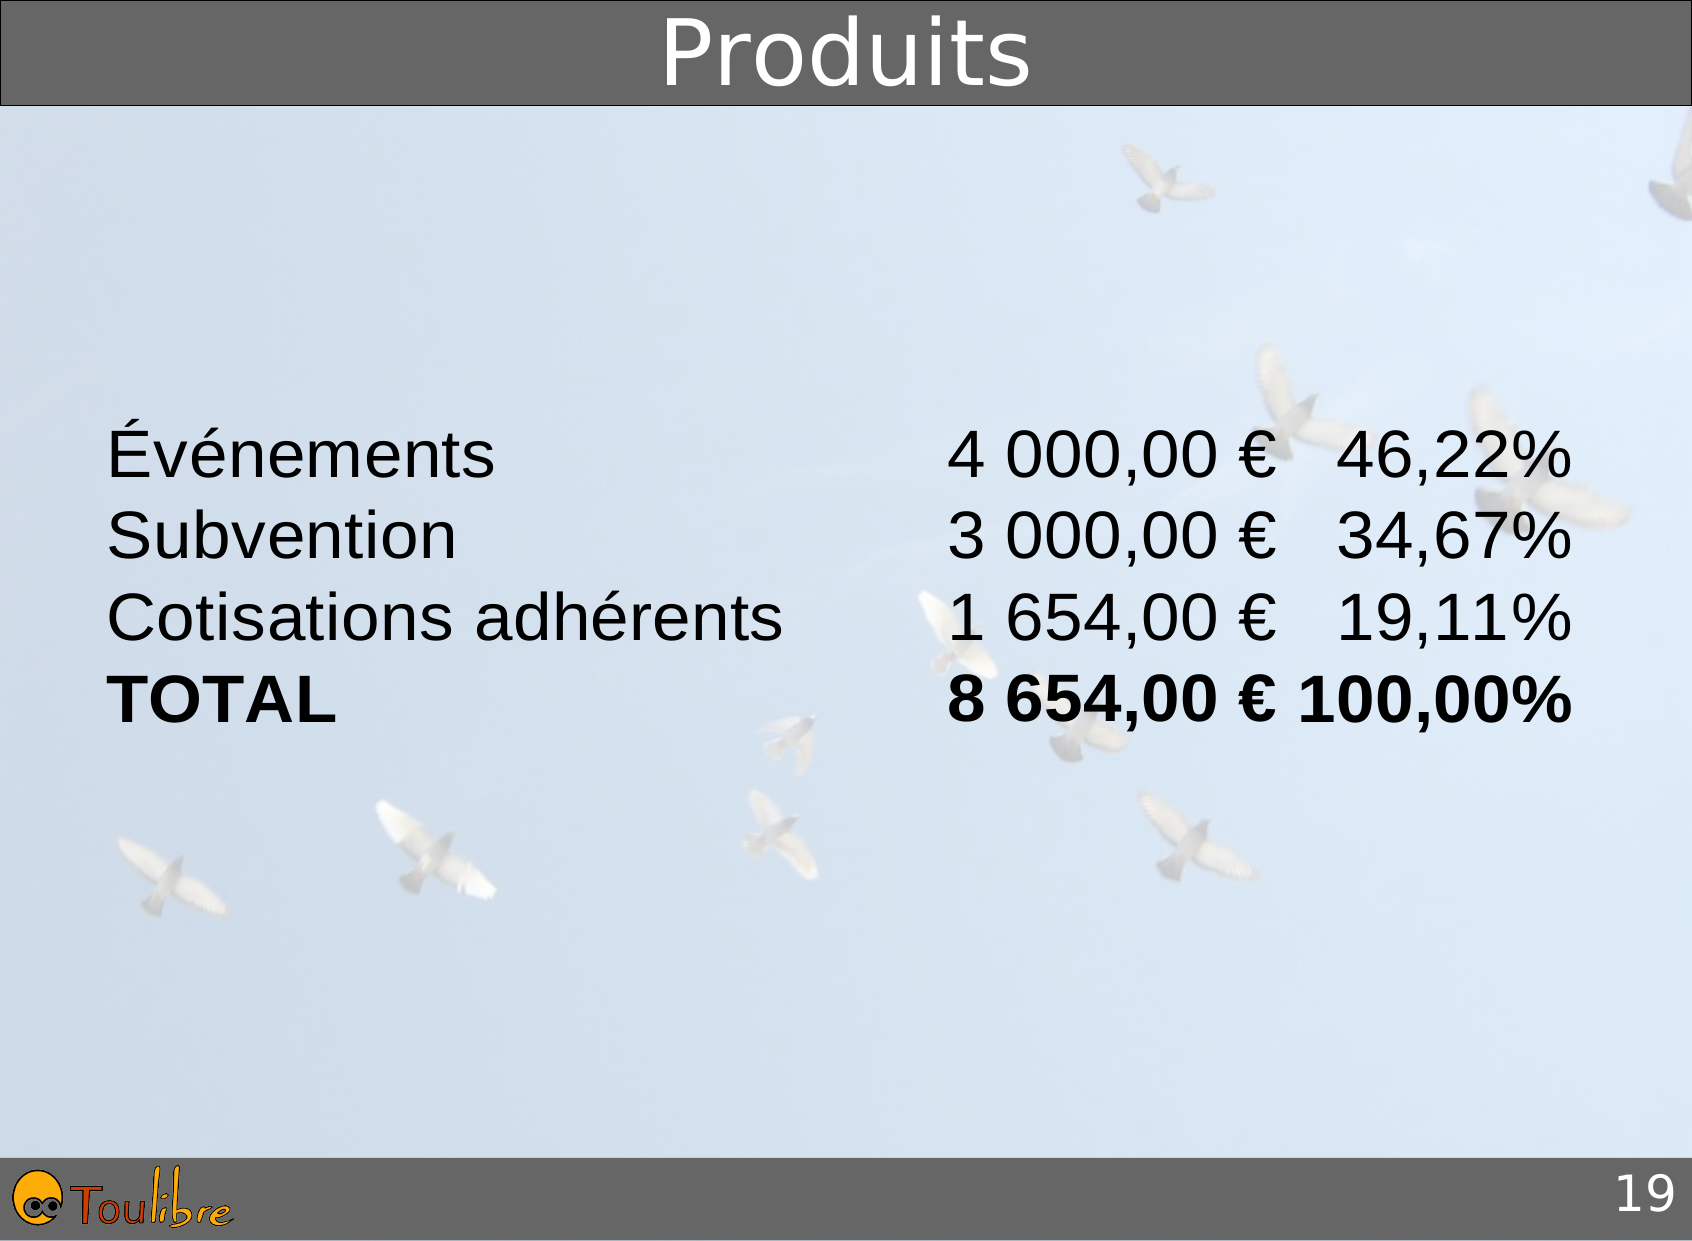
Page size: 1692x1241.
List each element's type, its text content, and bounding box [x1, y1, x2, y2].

title Produits [0, 0, 1692, 108]
chart [104, 412, 1578, 795]
picture [12, 1165, 234, 1228]
